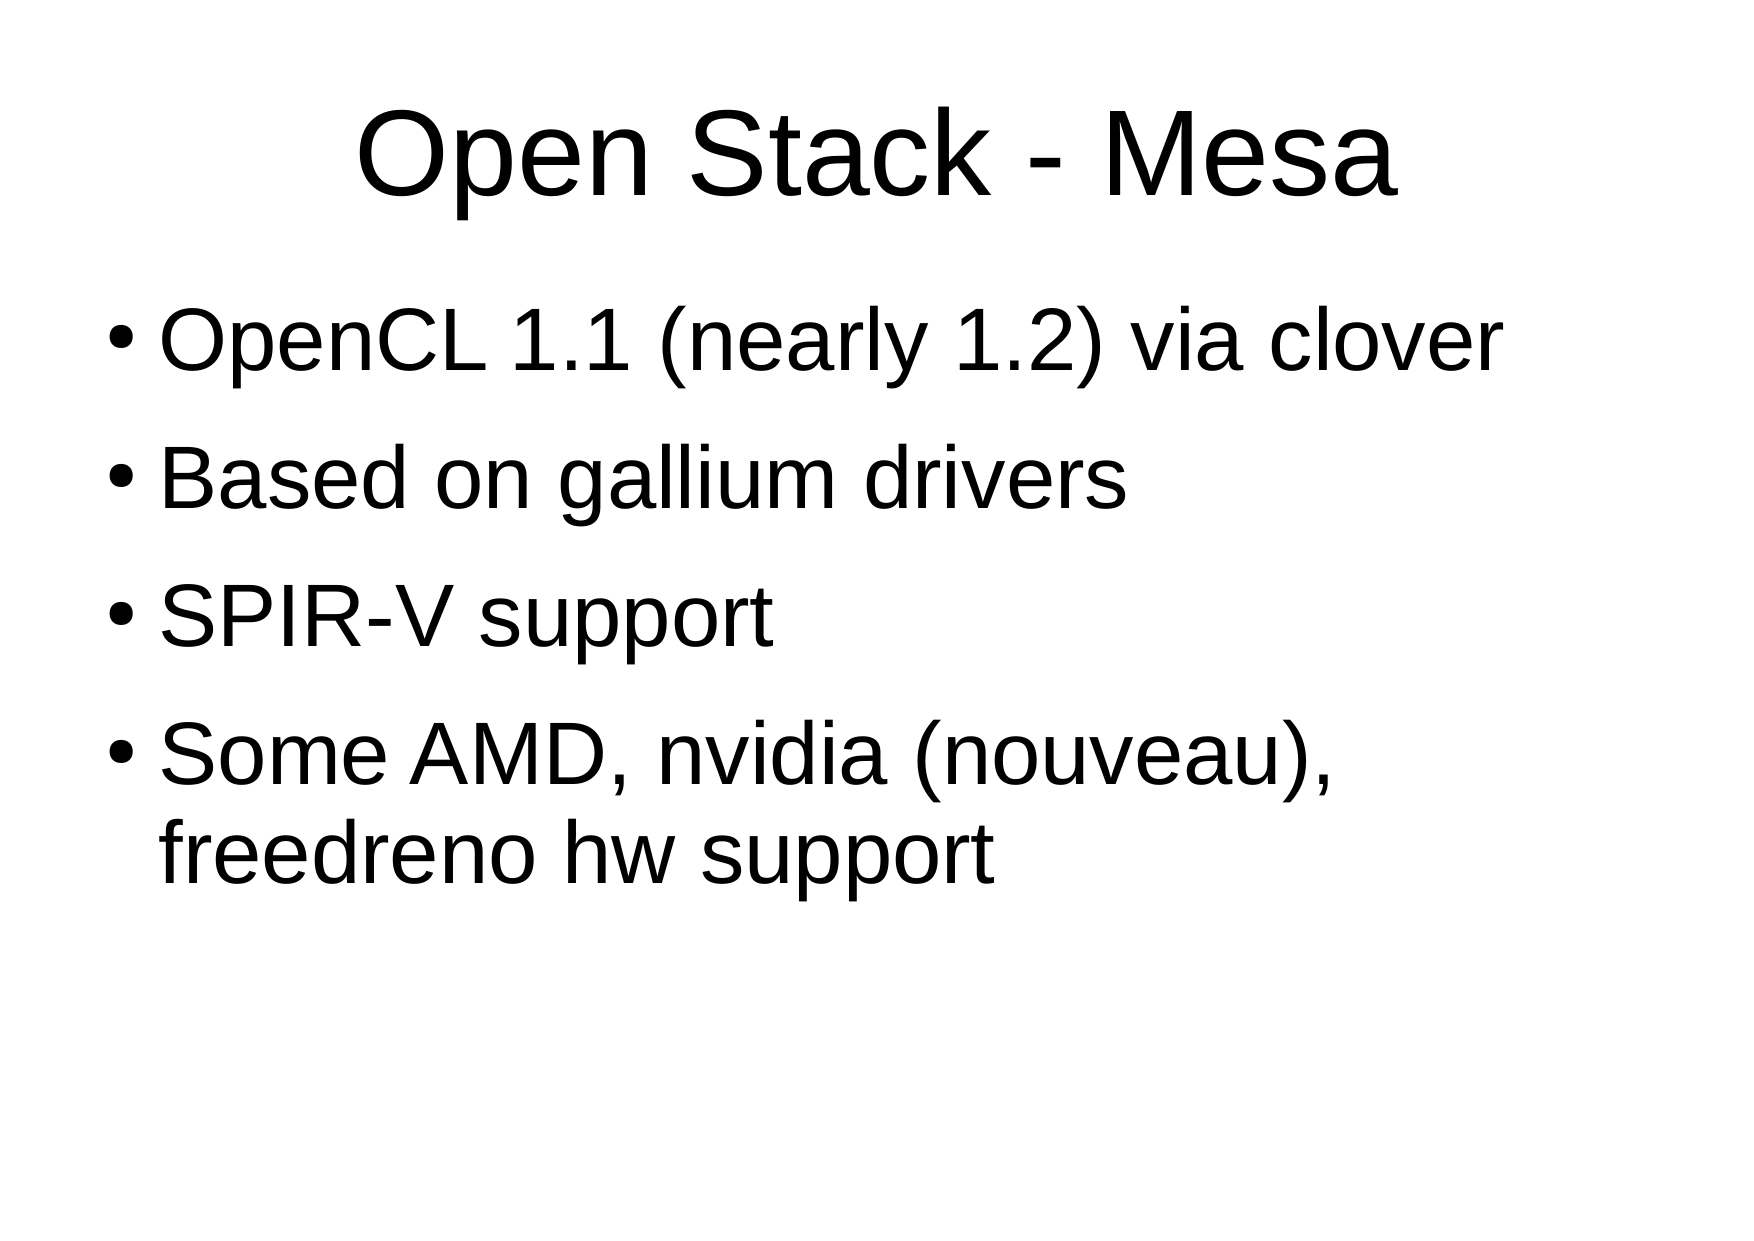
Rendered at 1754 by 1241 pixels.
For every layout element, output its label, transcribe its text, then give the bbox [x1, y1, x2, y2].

title Open Stack - Mesa [87, 49, 1667, 257]
list OpenCL 1.1 (nearly 1.2) via clover Based on gallium drivers SPIR-V support Some AMD, nvidia (nouveau), freedreno hw support [87, 289, 1667, 1010]
